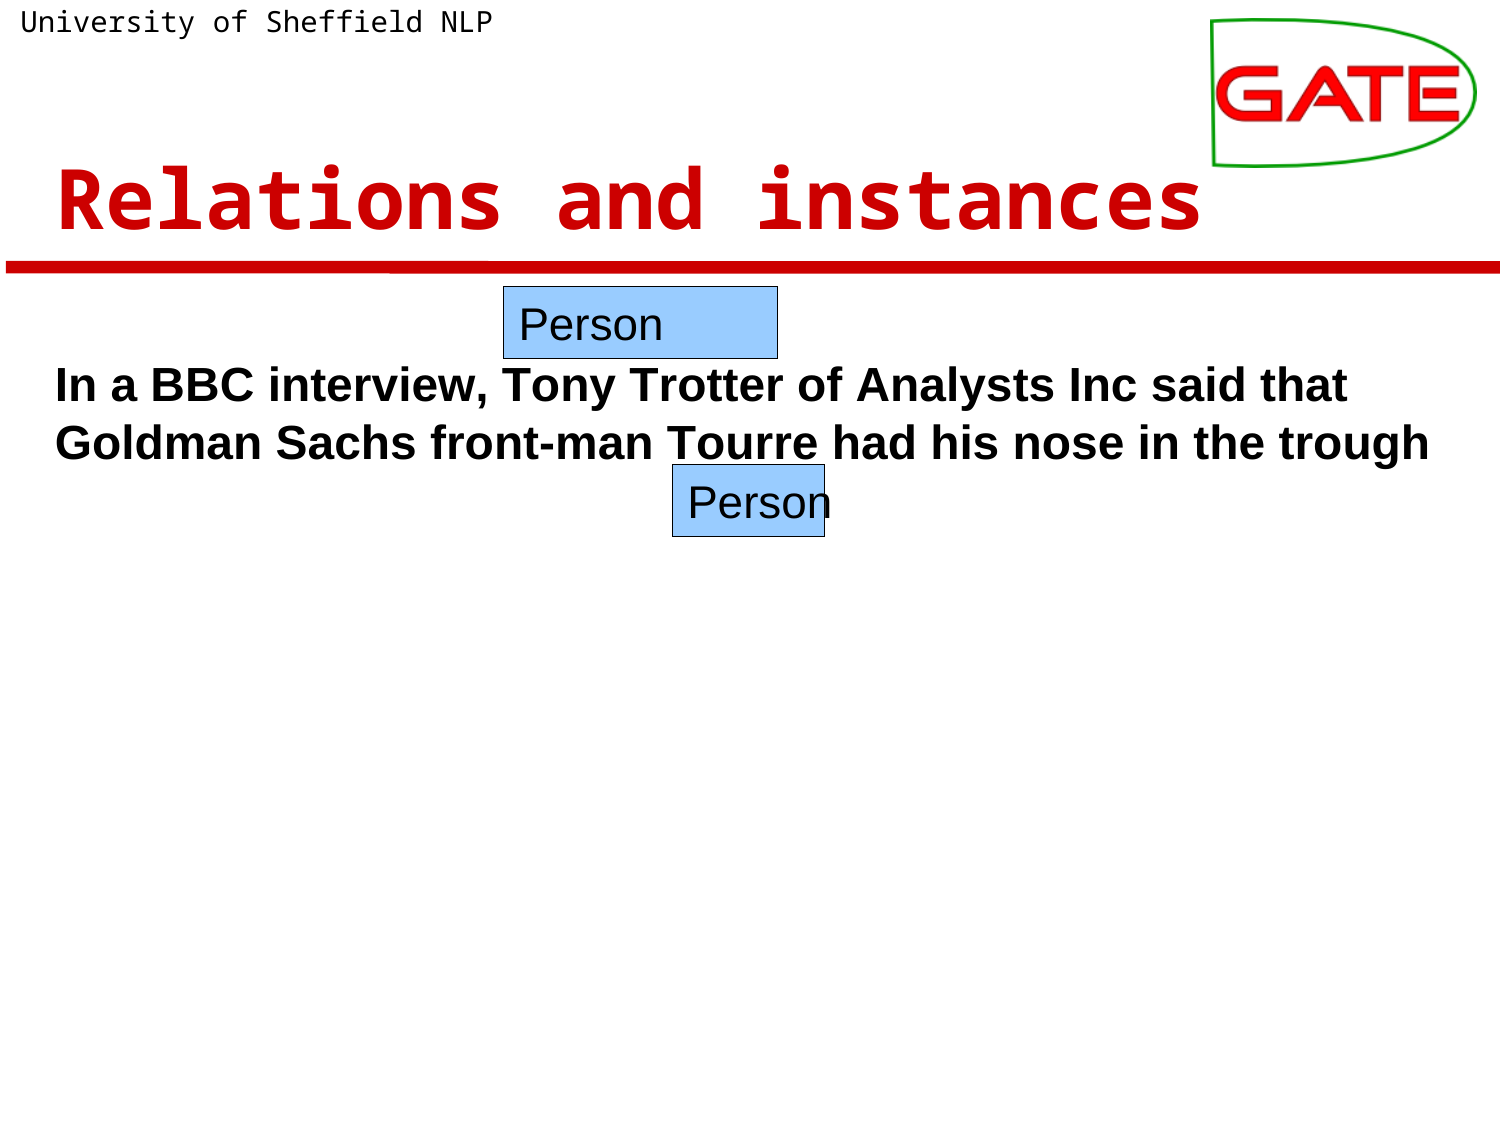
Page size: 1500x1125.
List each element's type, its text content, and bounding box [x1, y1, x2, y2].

picture [1210, 18, 1477, 168]
text_box Person [672, 464, 825, 537]
text_box Person [503, 286, 778, 359]
text_box In a BBC interview, Tony Trotter of Analysts Inc said that Goldman Sachs front-man Tourre had his nose in the trough [40, 346, 1477, 477]
title Relations and instances [41, 37, 1391, 254]
